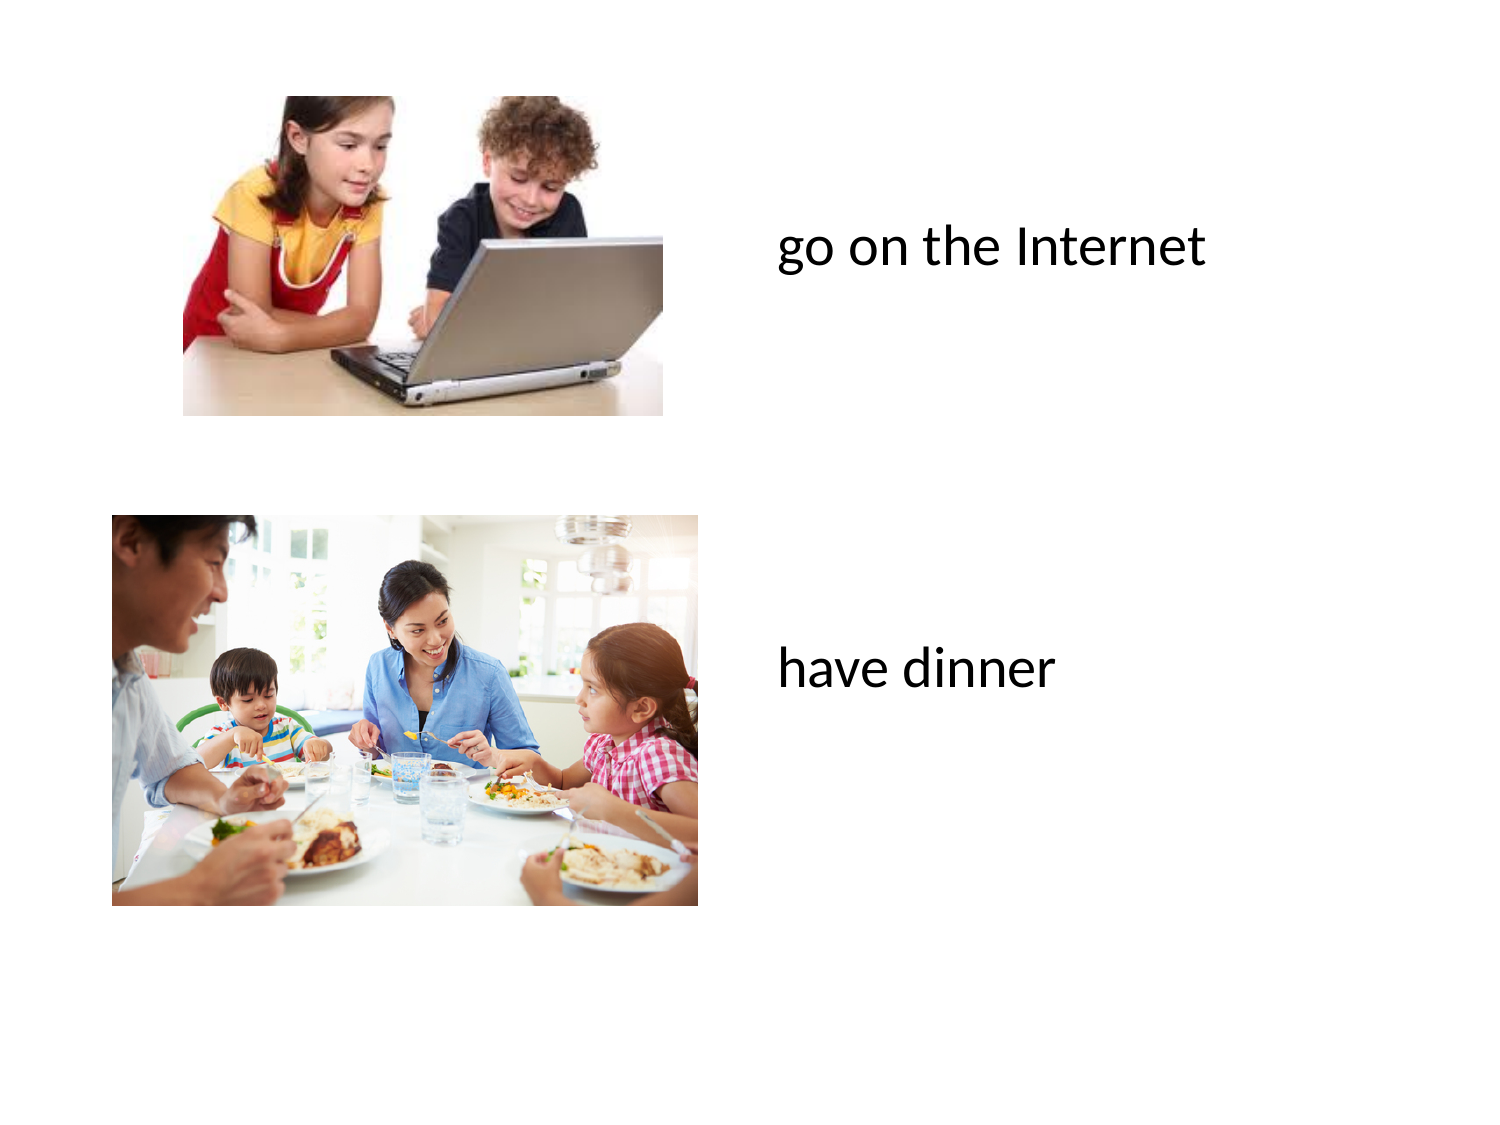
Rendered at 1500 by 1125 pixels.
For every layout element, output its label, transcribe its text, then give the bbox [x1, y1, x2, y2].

picture [183, 96, 663, 416]
list go on the Internet have dinner [762, 30, 1426, 1005]
picture [112, 515, 698, 906]
